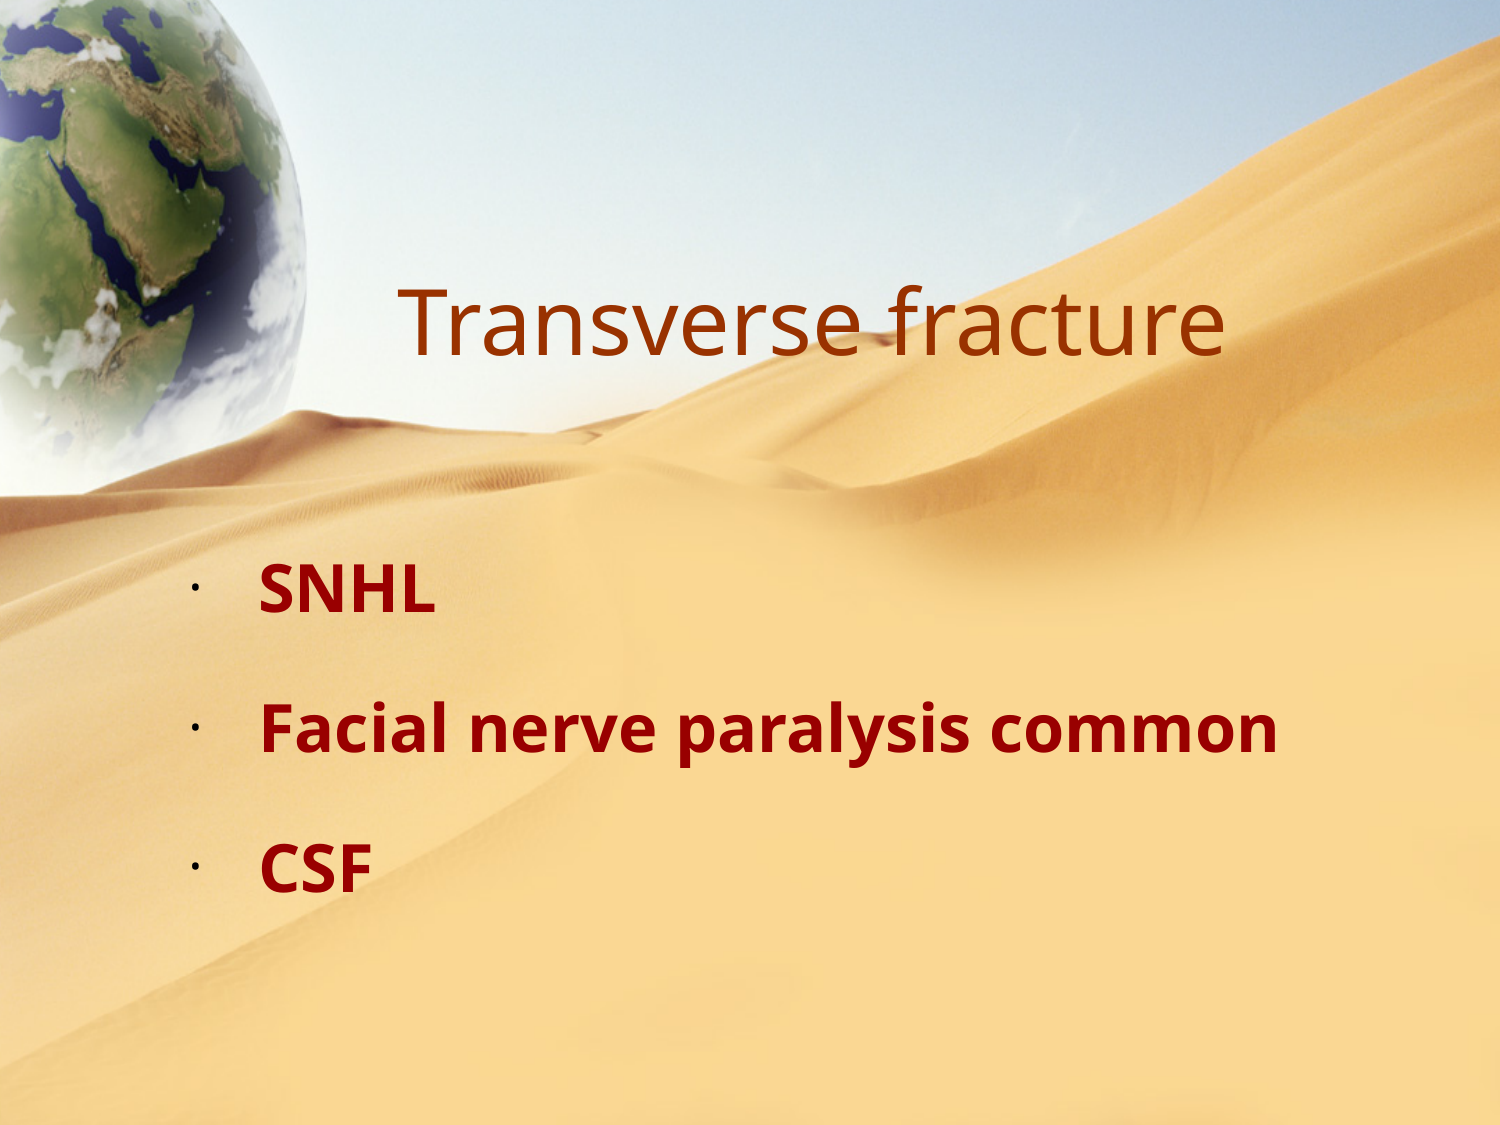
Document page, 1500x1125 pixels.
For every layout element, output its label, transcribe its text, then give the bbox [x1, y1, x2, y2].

picture [0, 0, 1500, 1125]
text_box Transverse fracture [187, 249, 1463, 438]
text_box SNHL Facial nerve paralysis common CSF [174, 525, 1363, 1075]
